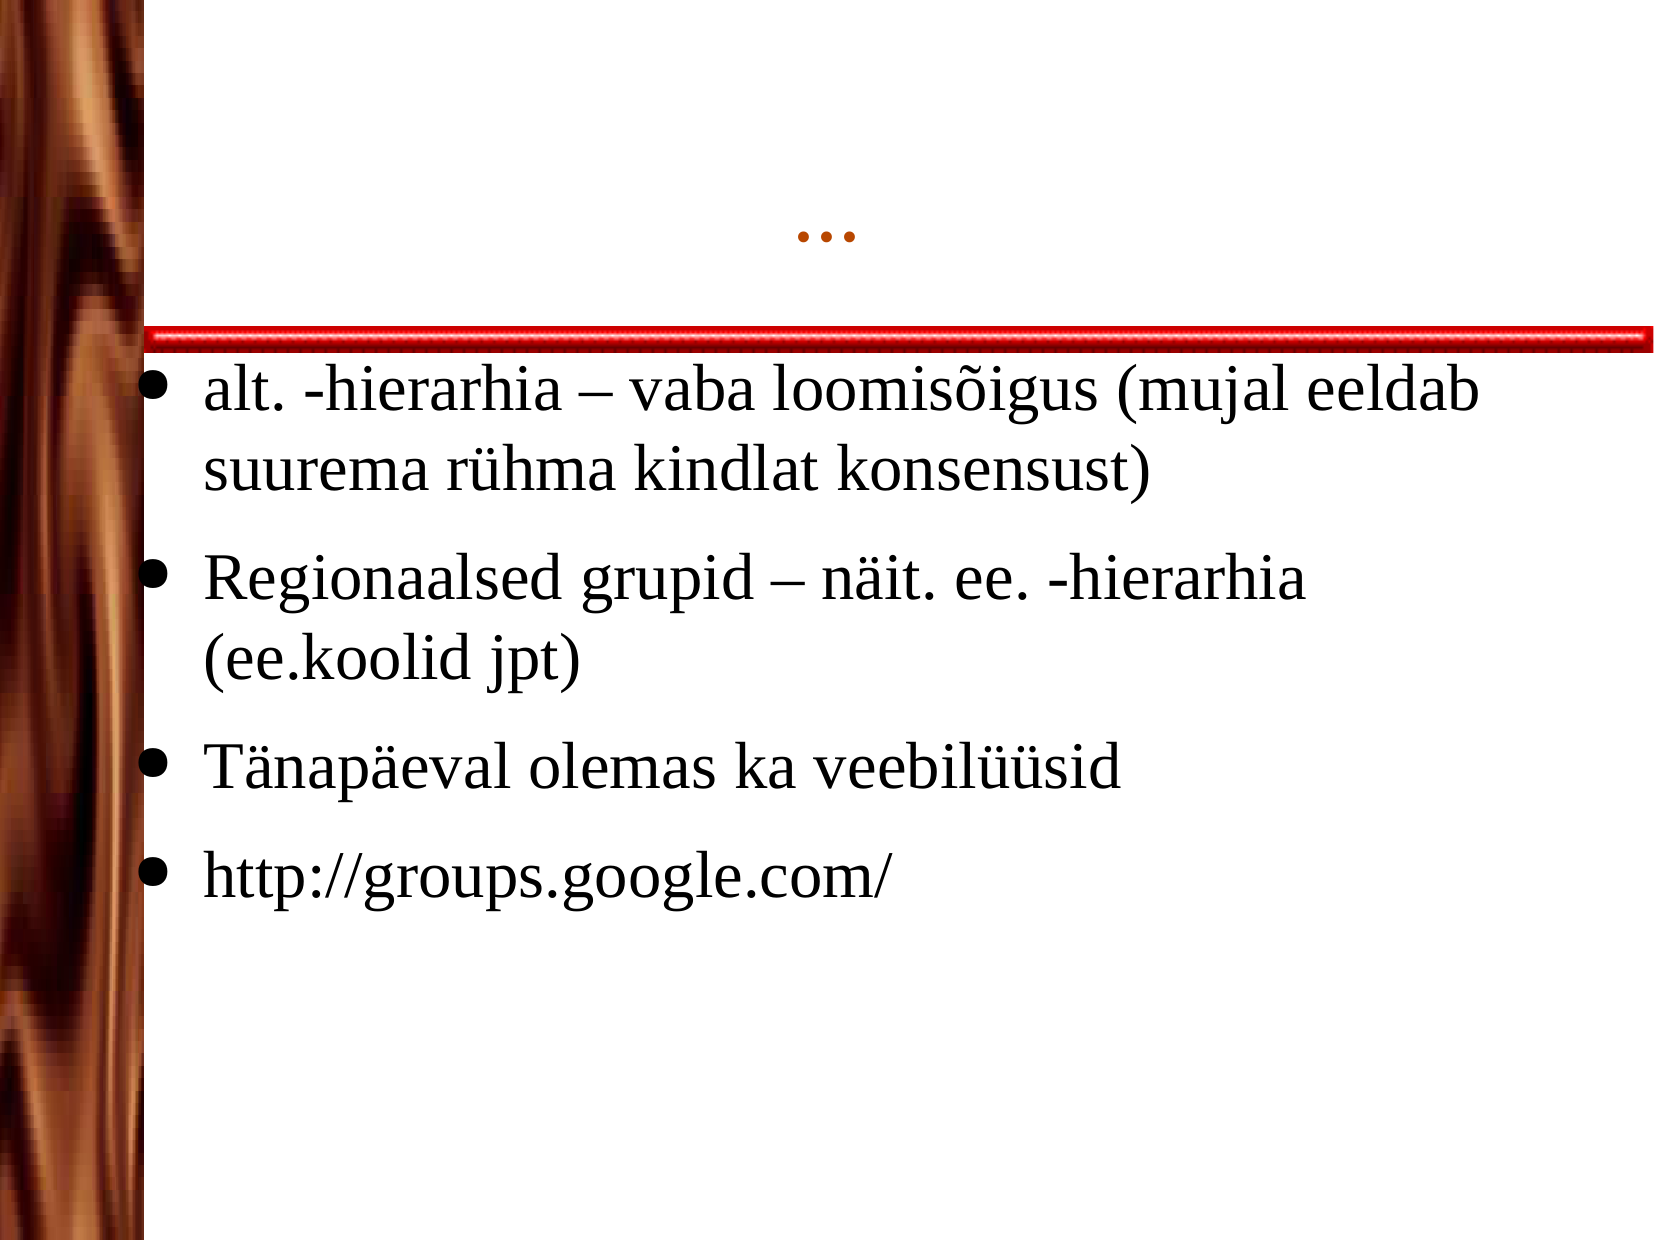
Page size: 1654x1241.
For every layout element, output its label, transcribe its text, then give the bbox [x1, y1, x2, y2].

list alt. -hierarhia – vaba loomisõigus (mujal eeldab suurema rühma kindlat konsensust) Regionaalsed grupid – näit. ee. -hierarhia (ee.koolid jpt) Tänapäeval olemas ka veebilüüsid http://groups.google.com/ [121, 344, 1533, 1126]
picture [0, 0, 1654, 1240]
title ... [121, 100, 1533, 312]
